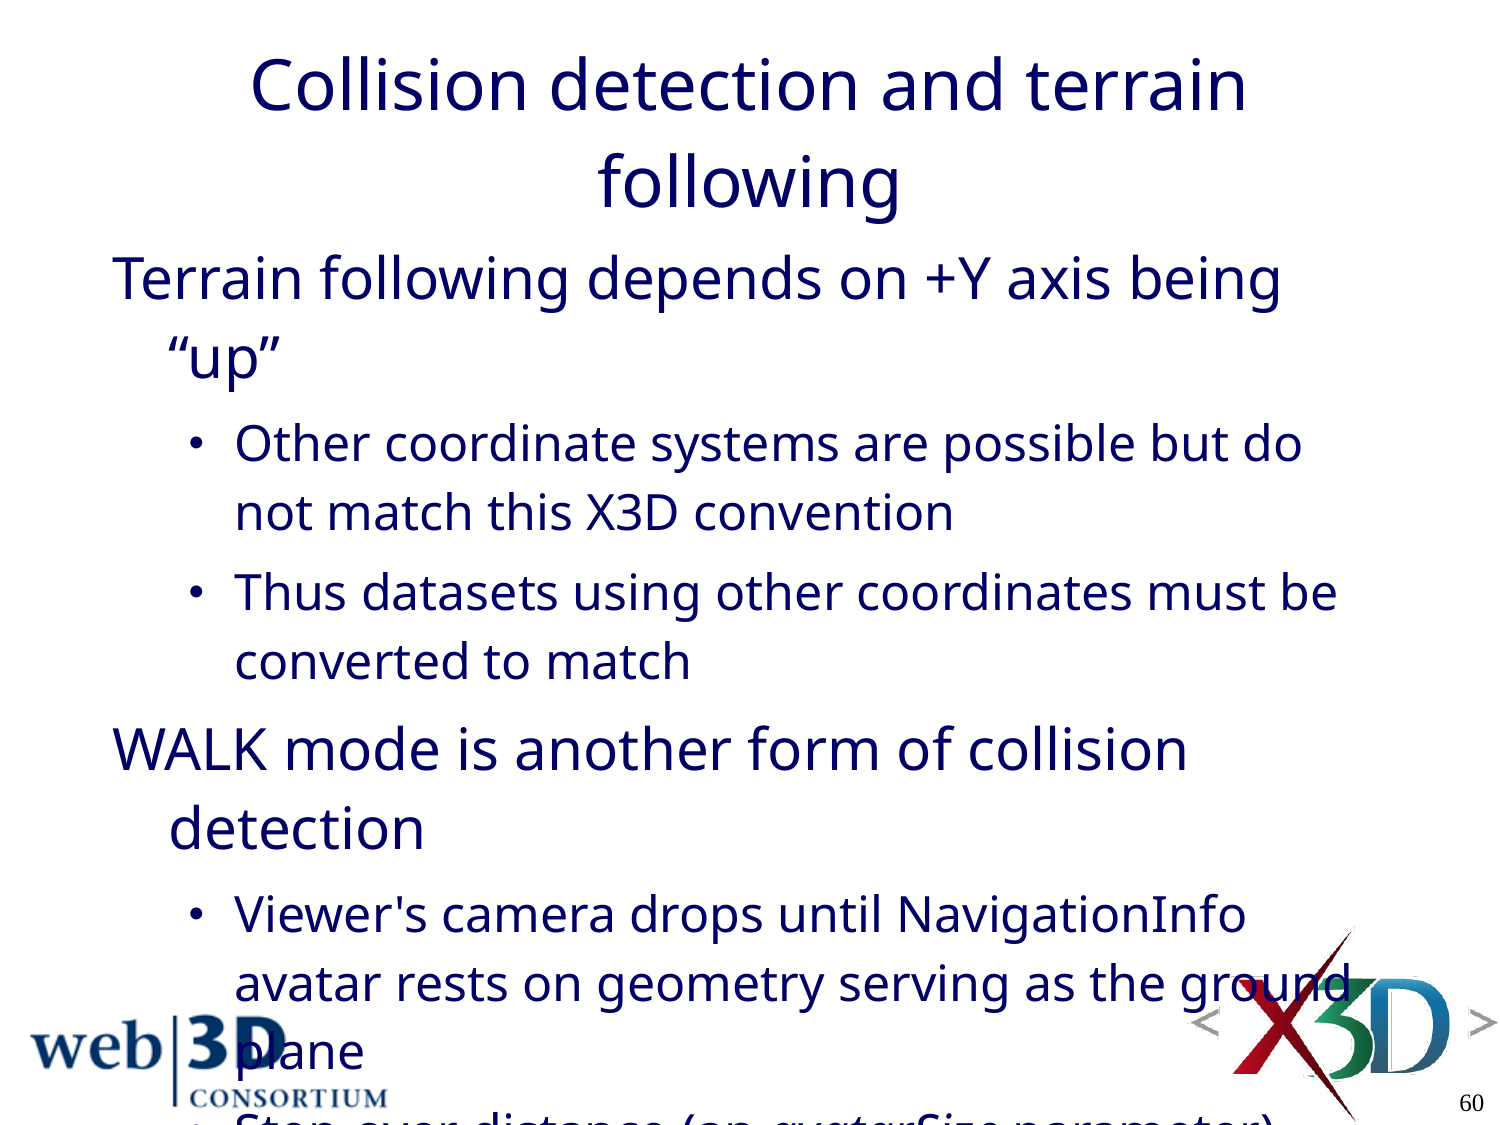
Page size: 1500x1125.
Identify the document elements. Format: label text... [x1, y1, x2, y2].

list Terrain following depends on +Y axis being “up” Other coordinate systems are possible but do not match this X3D convention Thus datasets using other coordinates must be converted to match WALK mode is another form of collision detection Viewer's camera drops until NavigationInfo avatar rests on geometry serving as the ground plane Step-over distance (an avatarSize parameter) governs whether user can rise over obstacles [112, 237, 1388, 986]
picture [12, 998, 413, 1118]
picture [1187, 986, 1201, 998]
picture [1268, 986, 1282, 998]
picture [1187, 926, 1500, 1125]
title Collision detection and terrain following [112, 44, 1388, 218]
picture [1236, 986, 1252, 998]
picture [1329, 986, 1344, 998]
picture [1187, 998, 1201, 1009]
